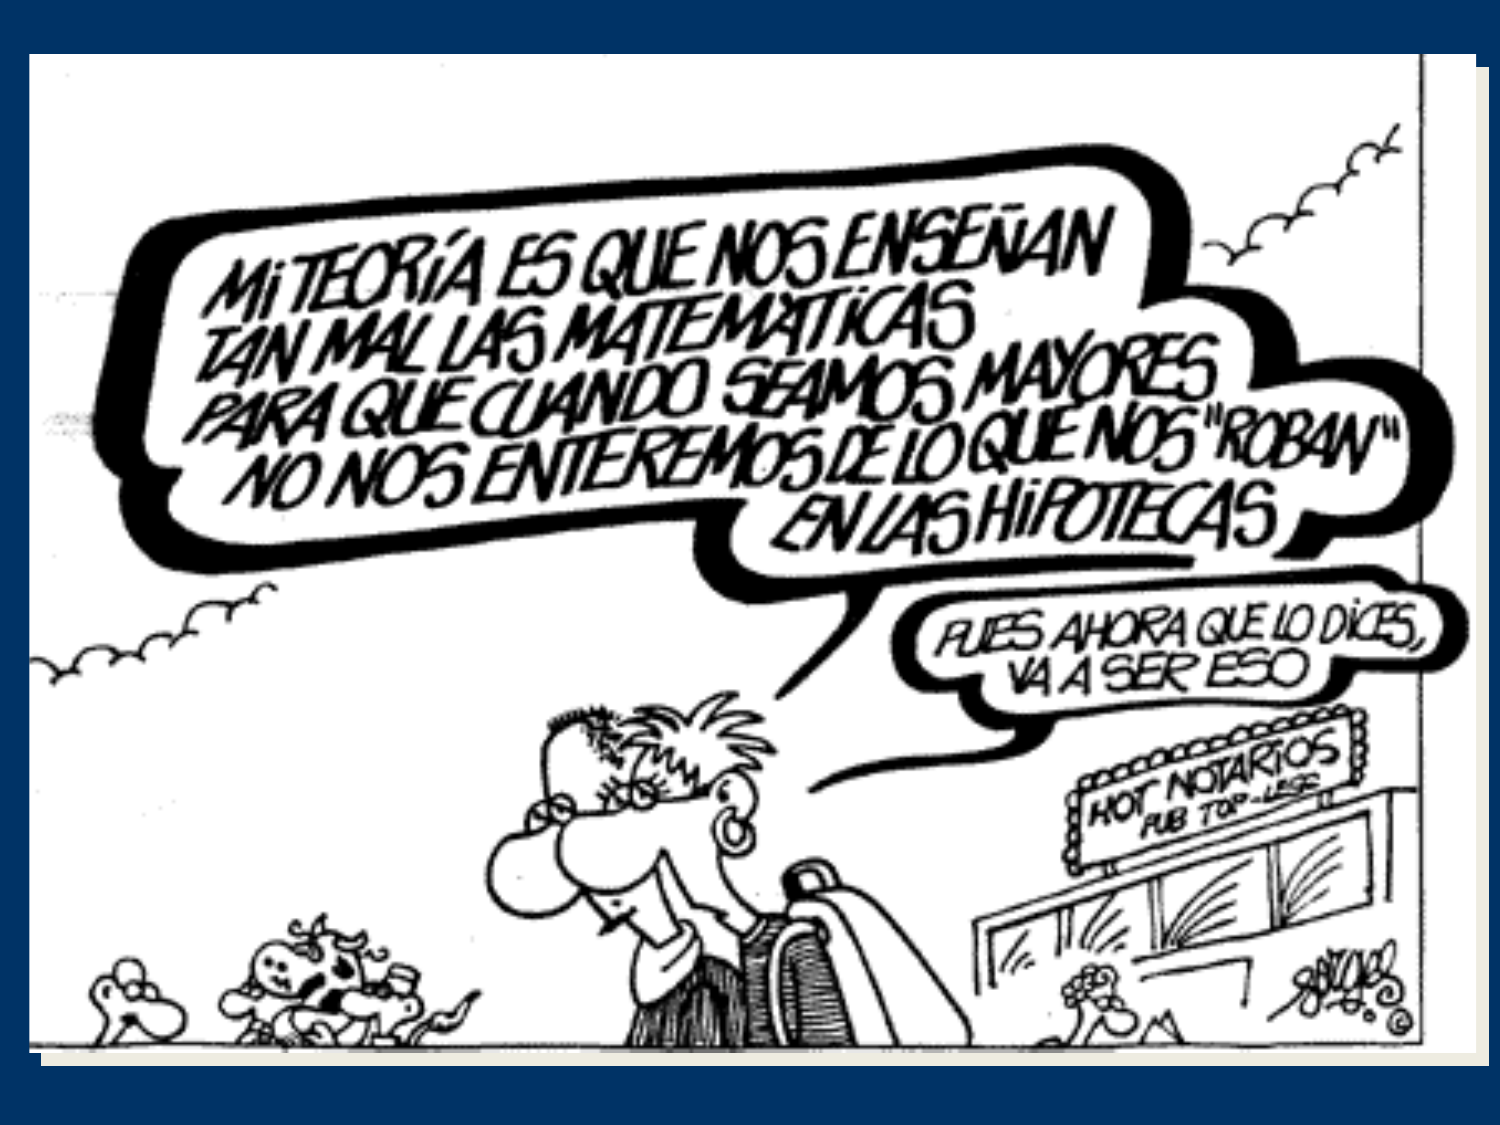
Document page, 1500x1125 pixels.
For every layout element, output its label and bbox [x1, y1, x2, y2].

picture [29, 54, 1477, 1053]
